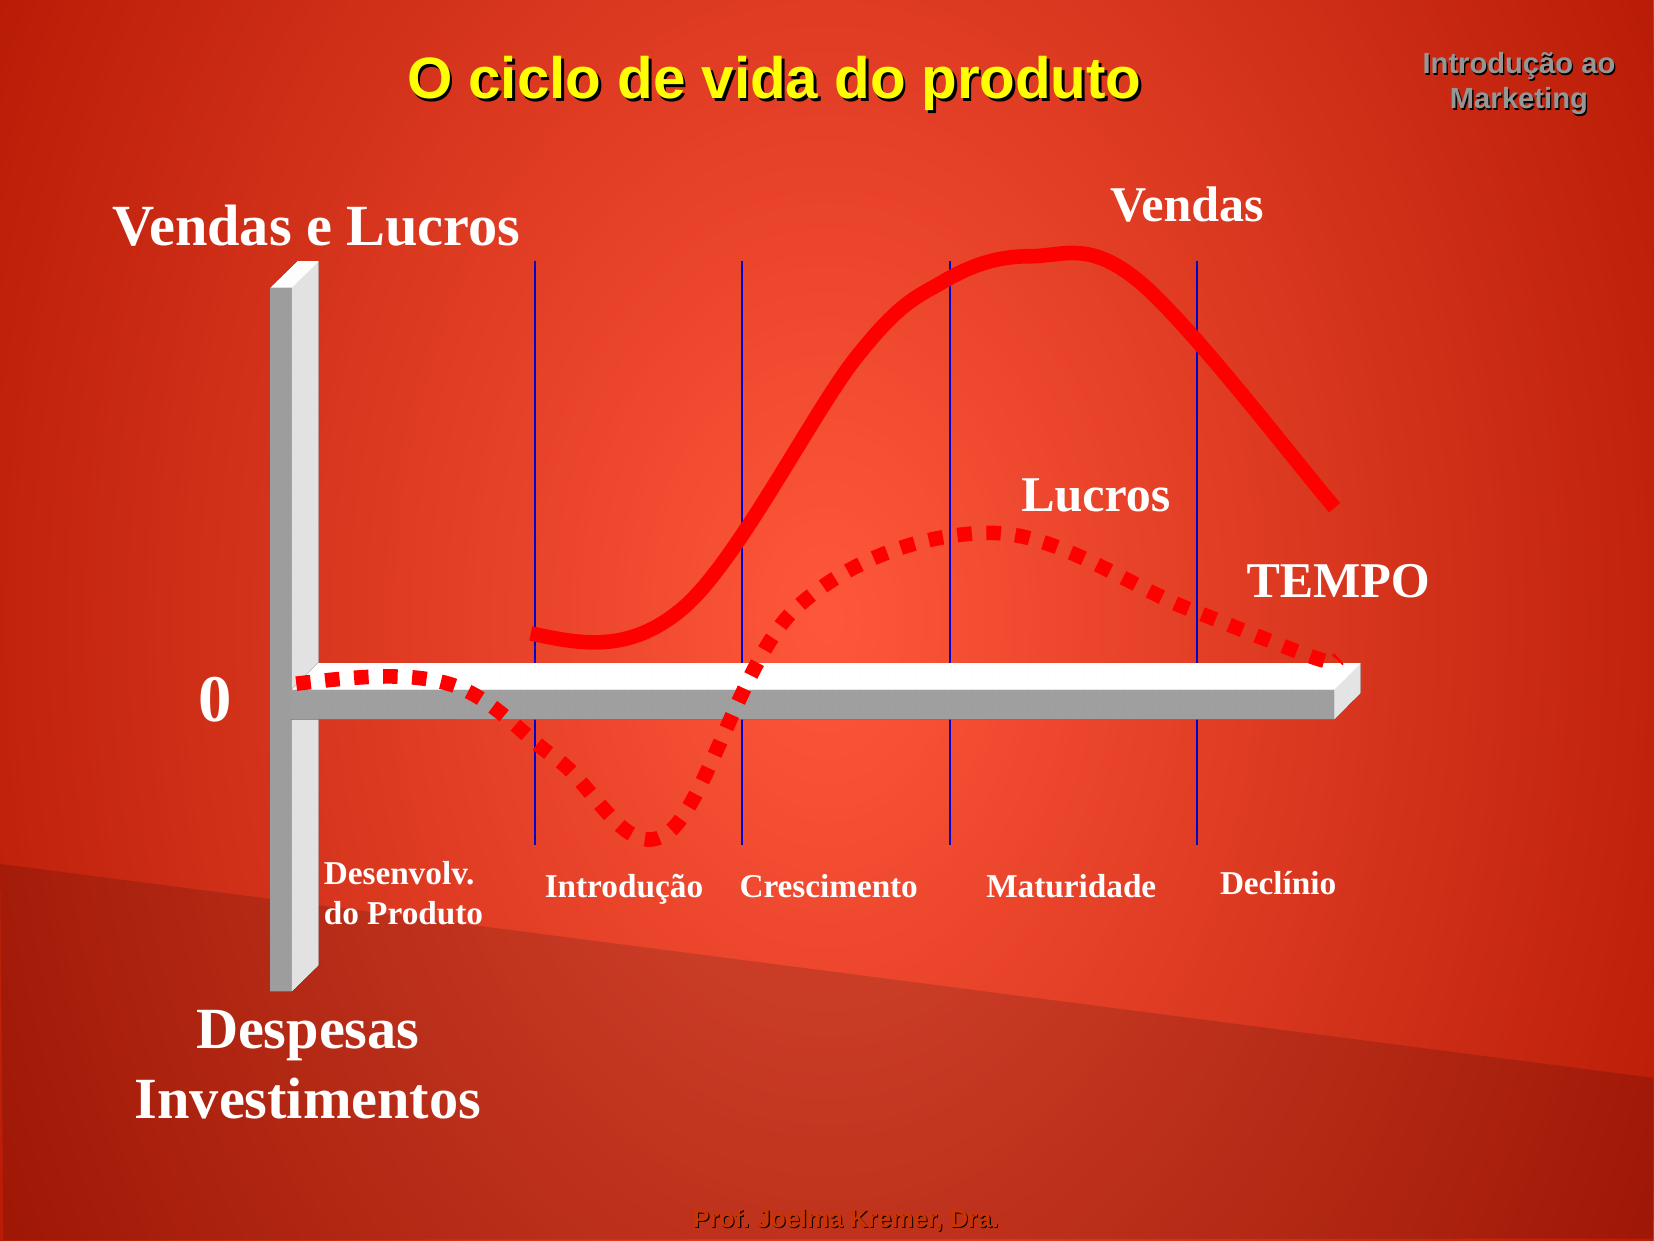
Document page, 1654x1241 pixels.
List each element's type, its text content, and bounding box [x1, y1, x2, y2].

text_box TEMPO [1231, 539, 1445, 616]
text_box Desenvolv. do Produto [309, 843, 499, 939]
text_box Lucros [1006, 453, 1186, 530]
title Introdução ao Marketing [1386, 21, 1652, 139]
text_box Despesas Investimentos [119, 982, 497, 1138]
text_box O ciclo de vida do produto [188, 33, 1361, 119]
text_box Introdução [530, 856, 719, 912]
text_box Declínio [1205, 853, 1352, 910]
text_box Crescimento [724, 856, 934, 912]
text_box Maturidade [971, 856, 1172, 912]
text_box Prof. Joelma Kremer, Dra. [566, 1195, 1127, 1241]
text_box [270, 265, 1360, 982]
text_box Vendas [1095, 164, 1279, 240]
text_box 0 [183, 647, 247, 743]
text_box Vendas e Lucros [97, 179, 536, 265]
